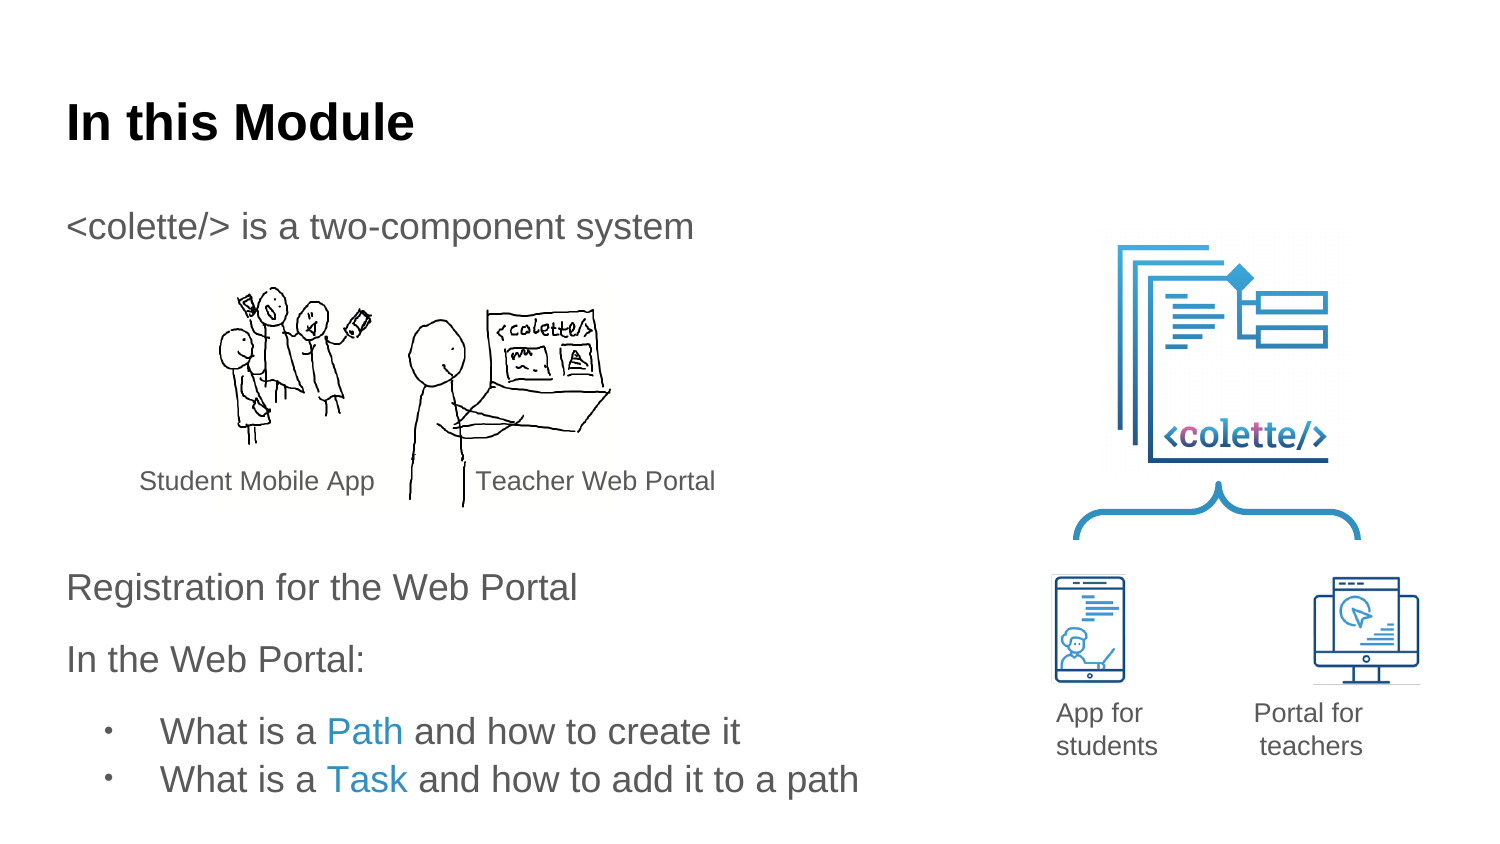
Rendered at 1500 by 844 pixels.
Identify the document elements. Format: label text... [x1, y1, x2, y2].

title In this Module [51, 72, 1449, 167]
list <colette/> is a two-component system Registration for the Web Portal In the Web Portal: What is a Path and how to create it What is a Task and how to add it to a path [51, 184, 1449, 831]
text_box Portal for teachers [1238, 680, 1421, 777]
picture [1040, 567, 1137, 680]
picture [215, 280, 616, 513]
text_box App for students [1040, 680, 1179, 777]
picture [1098, 228, 1348, 479]
picture [1302, 576, 1421, 680]
text_box Student Mobile App [124, 448, 405, 512]
text_box Teacher Web Portal [460, 448, 772, 512]
